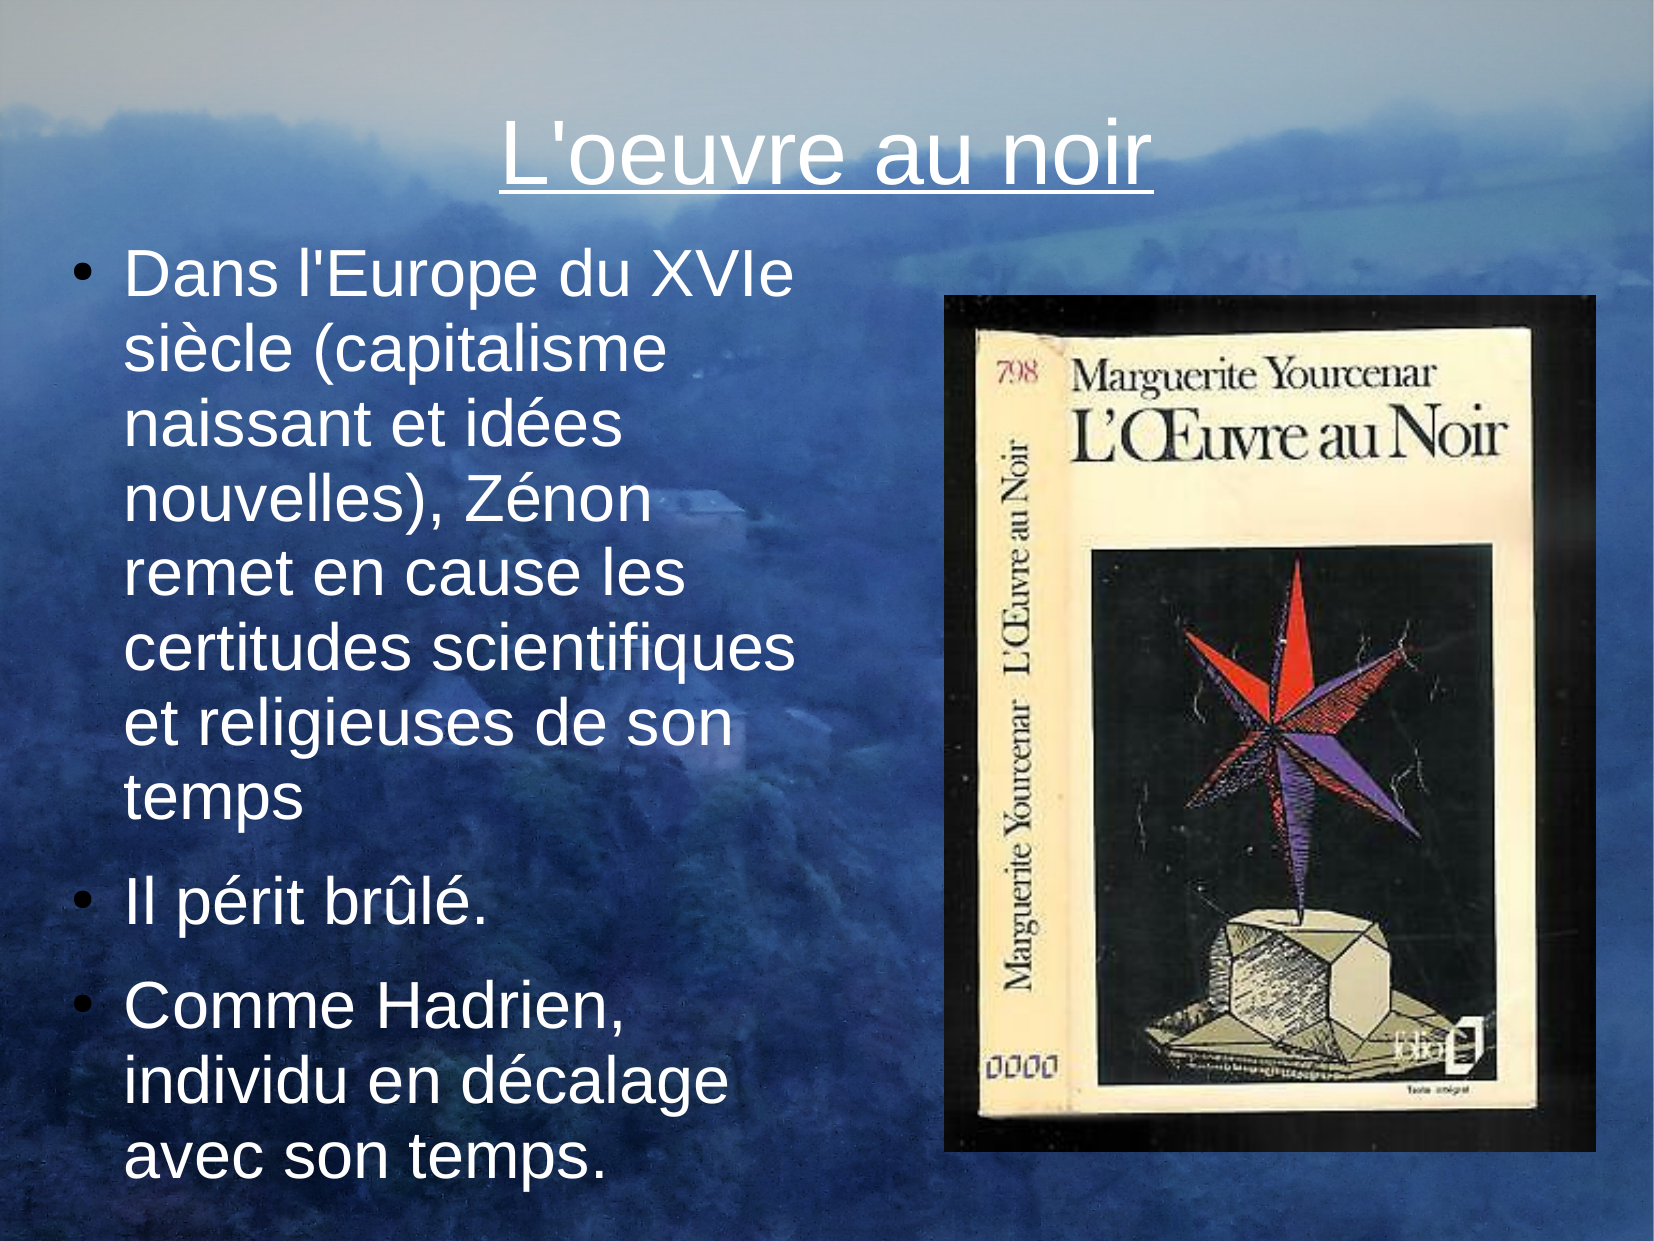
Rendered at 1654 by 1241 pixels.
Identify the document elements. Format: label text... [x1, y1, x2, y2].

picture [0, 0, 1654, 1241]
title L'oeuvre au noir [82, 49, 1571, 257]
list Dans l'Europe du XVIe siècle (capitalisme naissant et idées nouvelles), Zénon remet en cause les certitudes scientifiques et religieuses de son temps Il périt brûlé. Comme Hadrien, individu en décalage avec son temps. [53, 236, 827, 1193]
